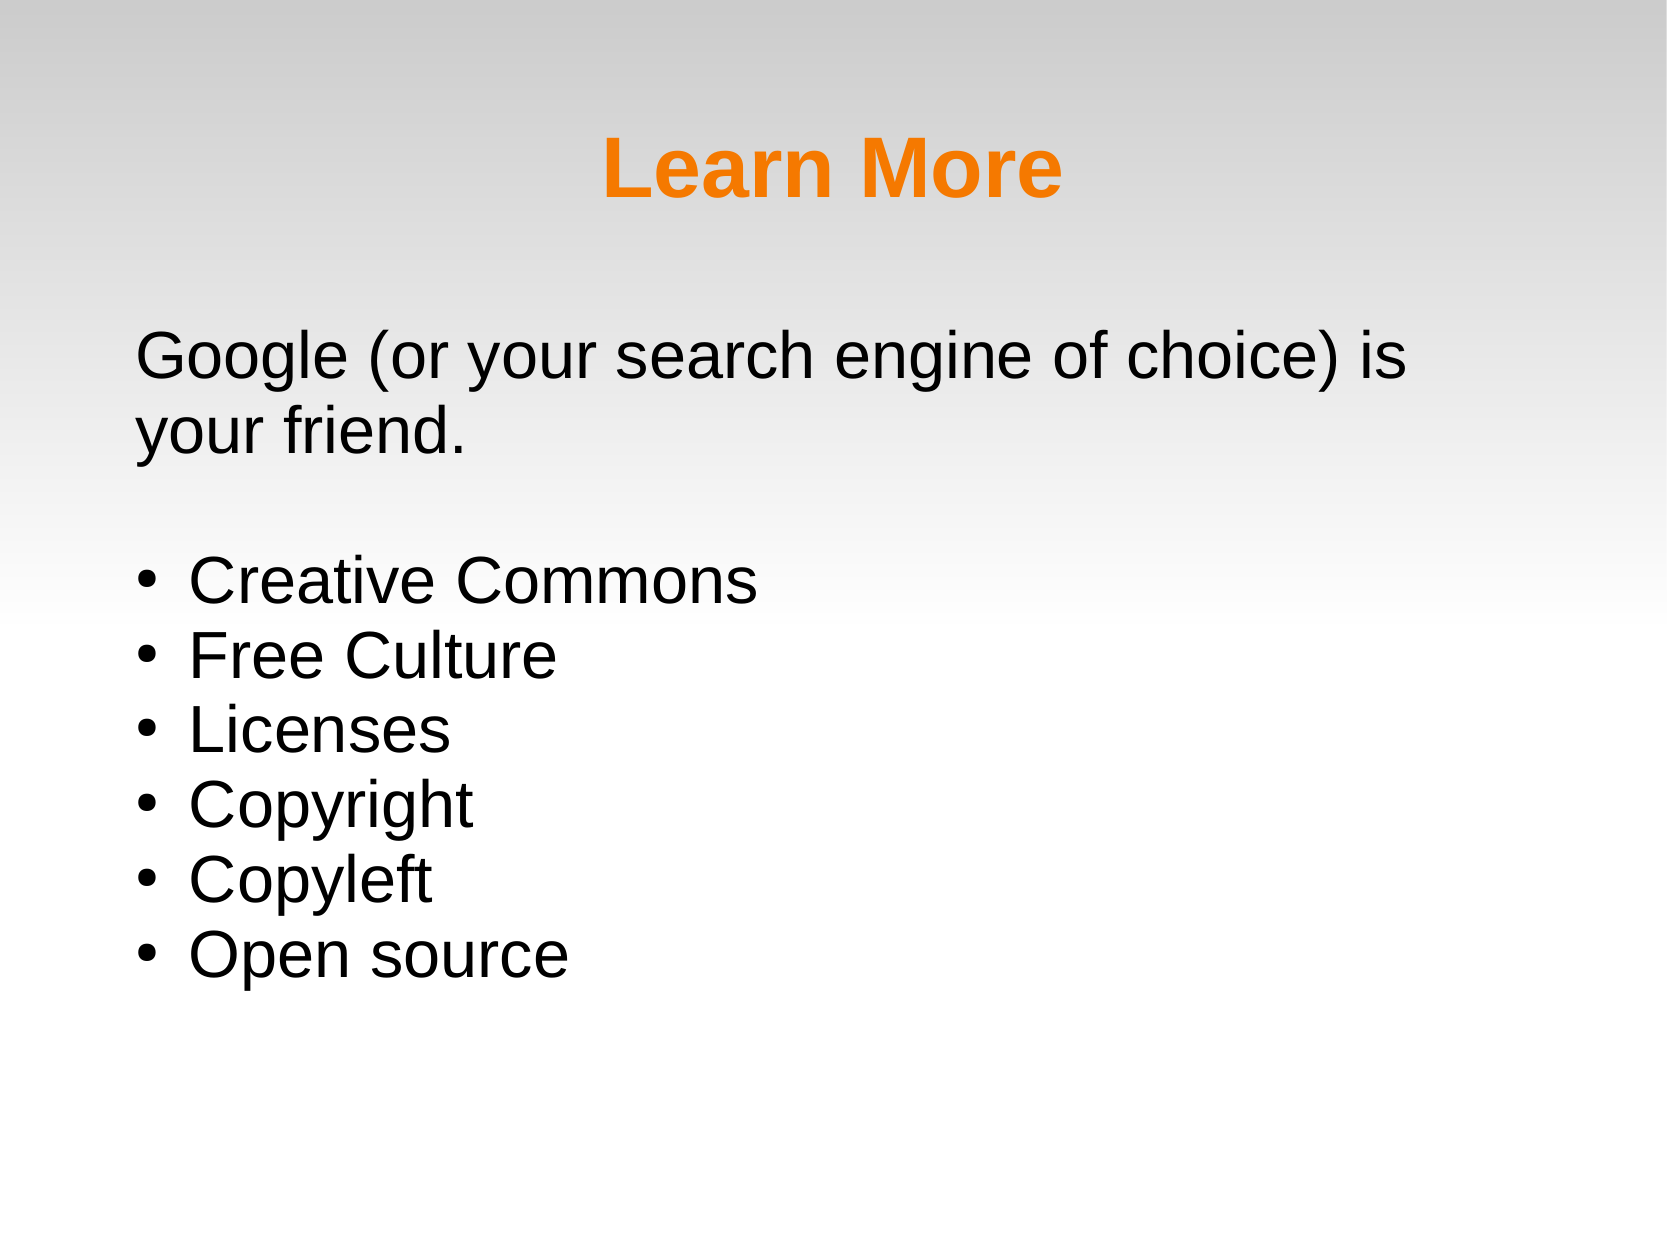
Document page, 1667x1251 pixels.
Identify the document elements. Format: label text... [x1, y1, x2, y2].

subtitle Google (or your search engine of choice) is your friend. Creative Commons Free Culture Licenses Copyright Copyleft Open source [135, 292, 1531, 1018]
picture [0, 0, 1667, 1250]
title Learn More [83, 49, 1584, 259]
